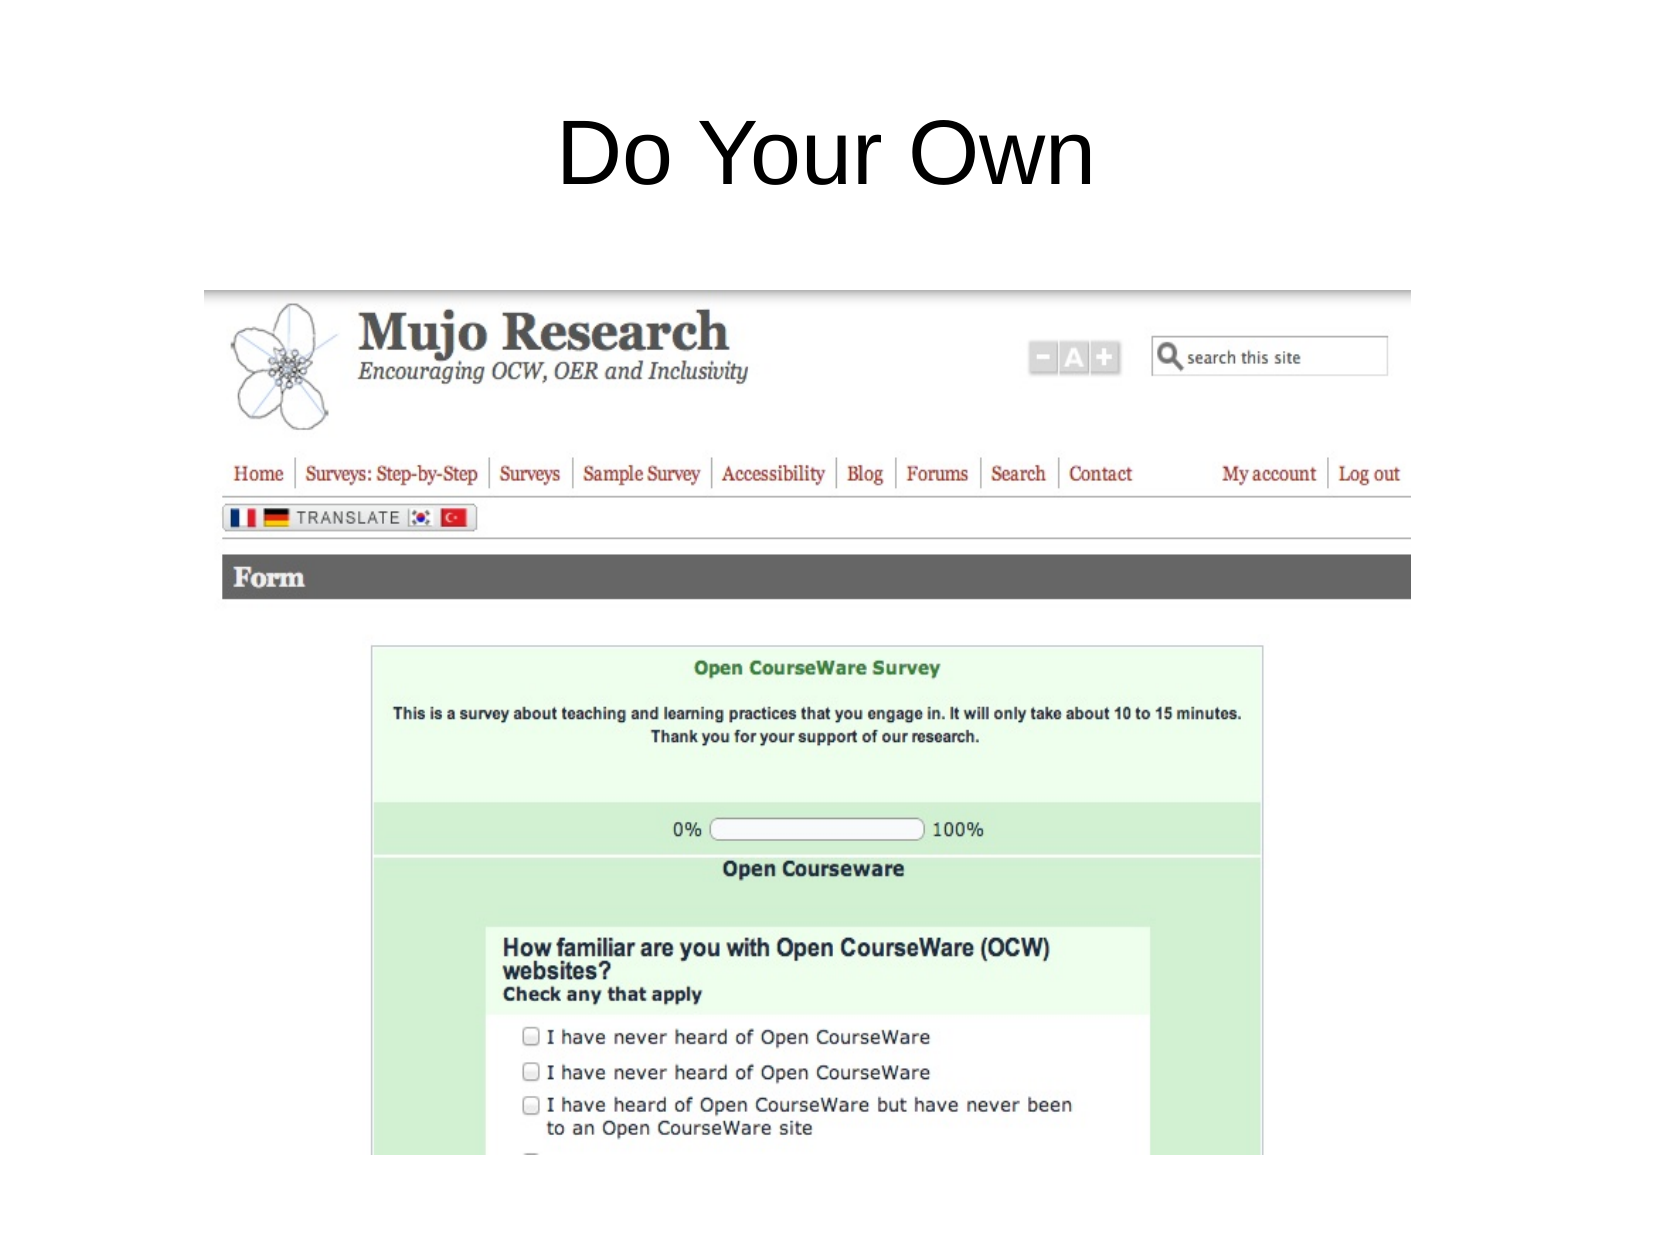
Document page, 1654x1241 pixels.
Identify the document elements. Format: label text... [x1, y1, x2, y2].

title Do Your Own [82, 49, 1571, 257]
picture [204, 290, 1411, 1156]
